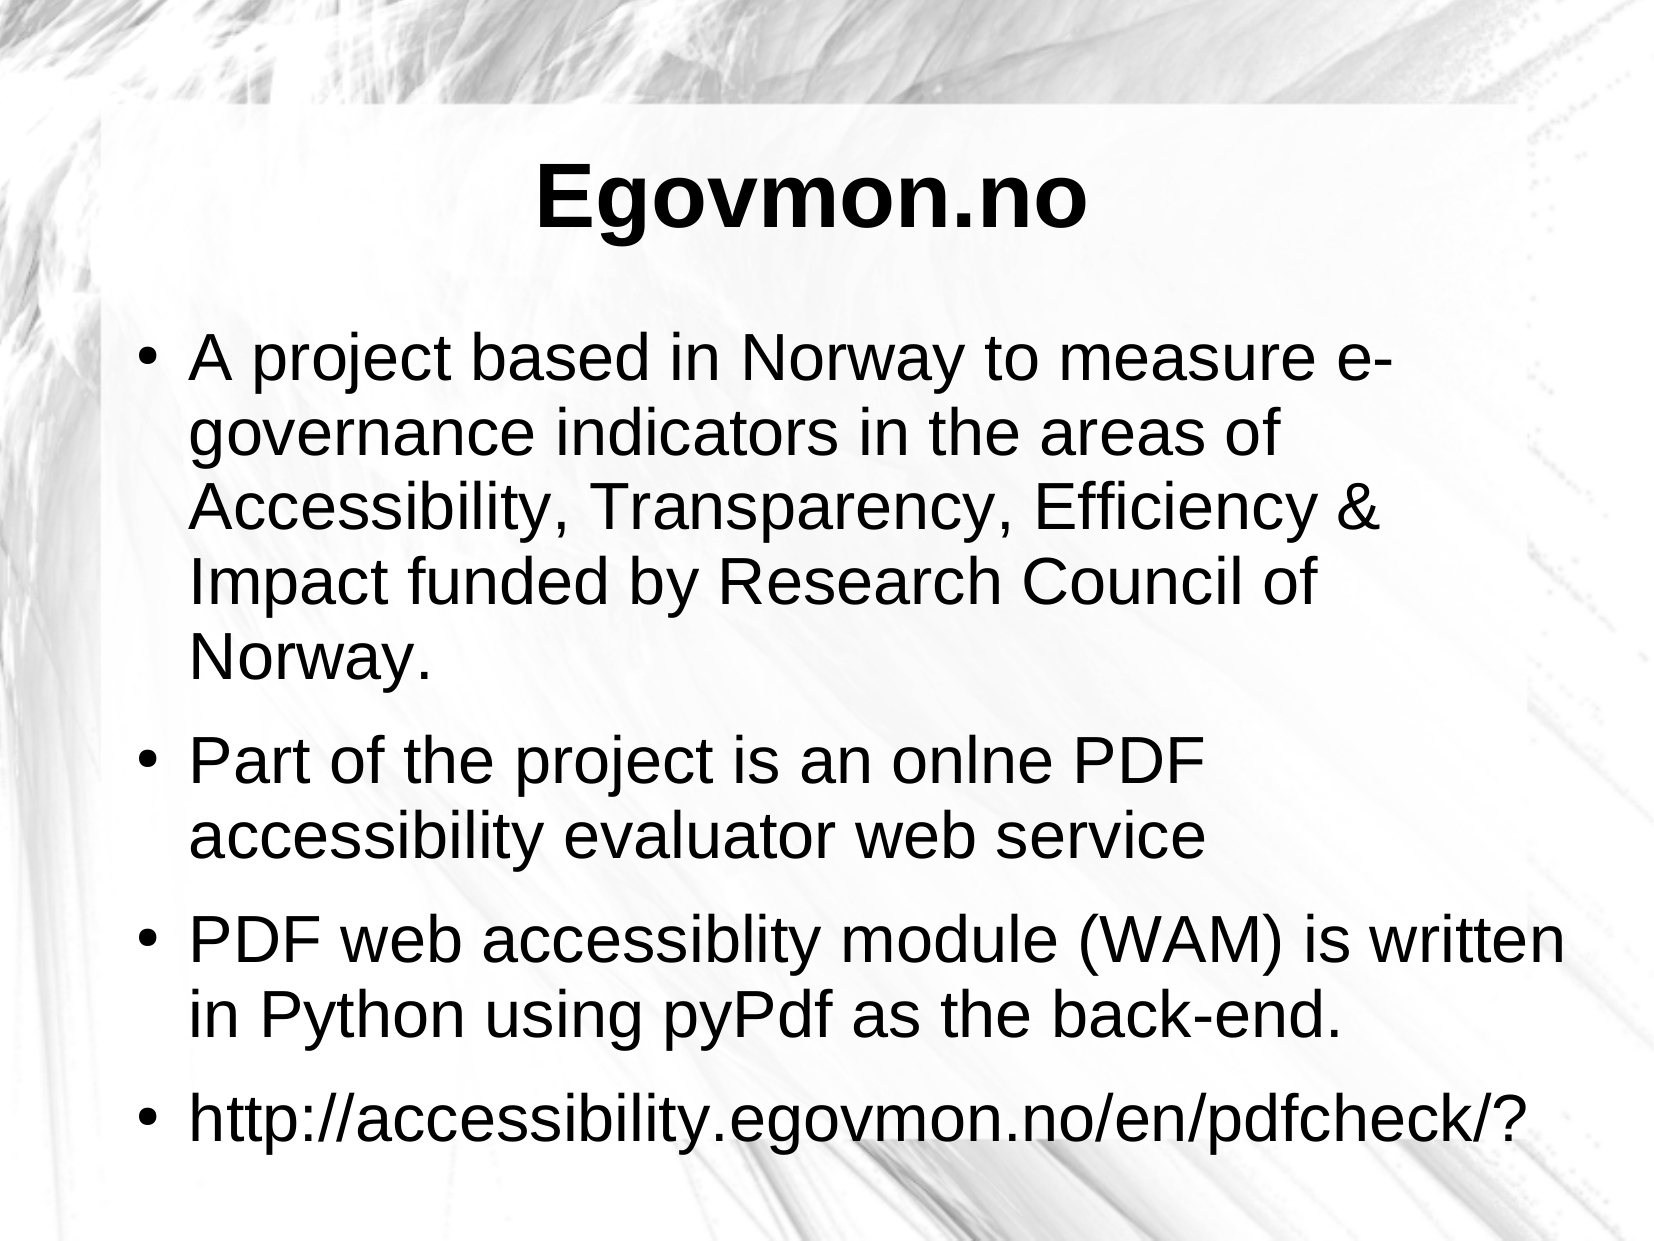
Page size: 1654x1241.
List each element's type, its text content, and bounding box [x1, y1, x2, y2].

title Egovmon.no [118, 112, 1506, 281]
picture [0, 0, 1654, 1241]
list A project based in Norway to measure e-governance indicators in the areas of Accessibility, Transparency, Efficiency & Impact funded by Research Council of Norway. Part of the project is an onlne PDF accessibility evaluator web service PDF web accessiblity module (WAM) is written in Python using pyPdf as the back-end. http://accessibility.egovmon.no/en/pdfcheck/? [118, 319, 1571, 1157]
